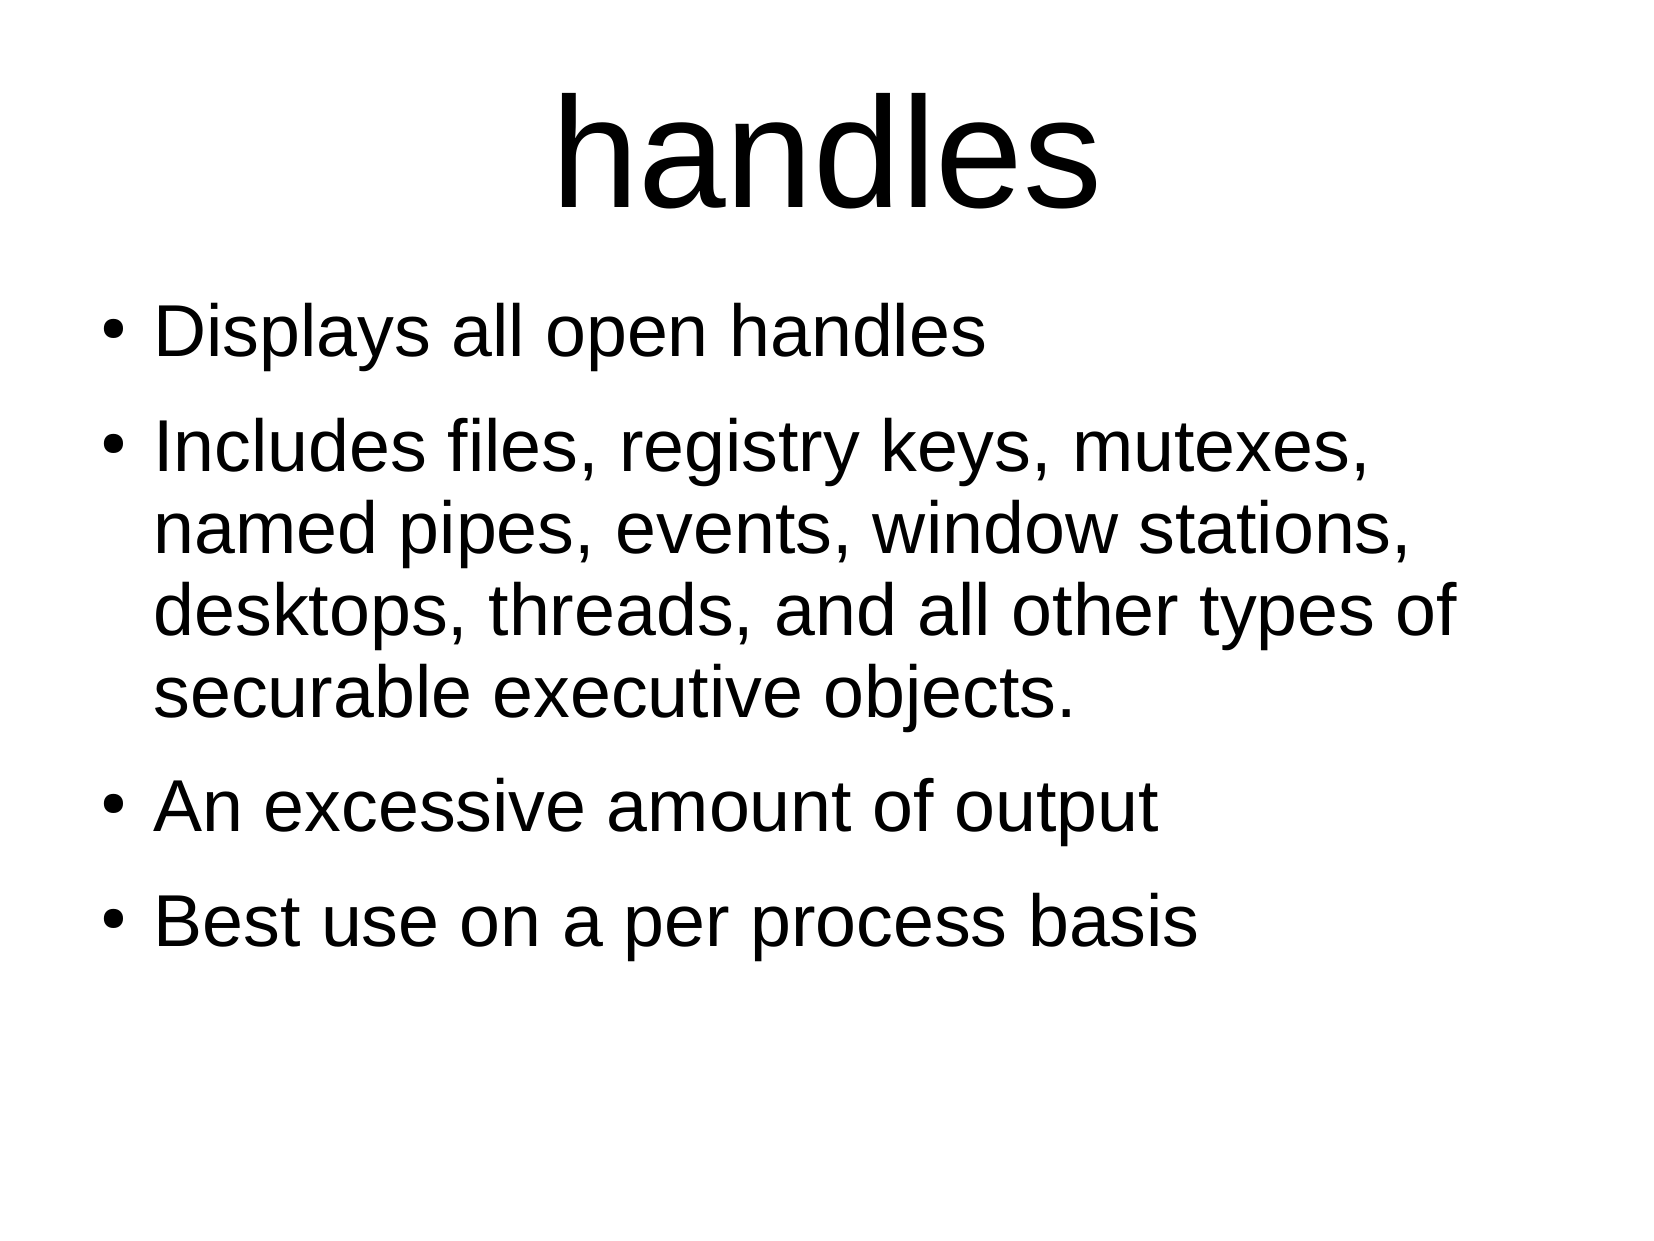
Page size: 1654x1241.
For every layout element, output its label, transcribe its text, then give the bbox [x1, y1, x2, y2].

title handles [82, 49, 1571, 257]
list Displays all open handles Includes files, registry keys, mutexes, named pipes, events, window stations, desktops, threads, and all other types of securable executive objects. An excessive amount of output Best use on a per process basis [82, 290, 1571, 1109]
